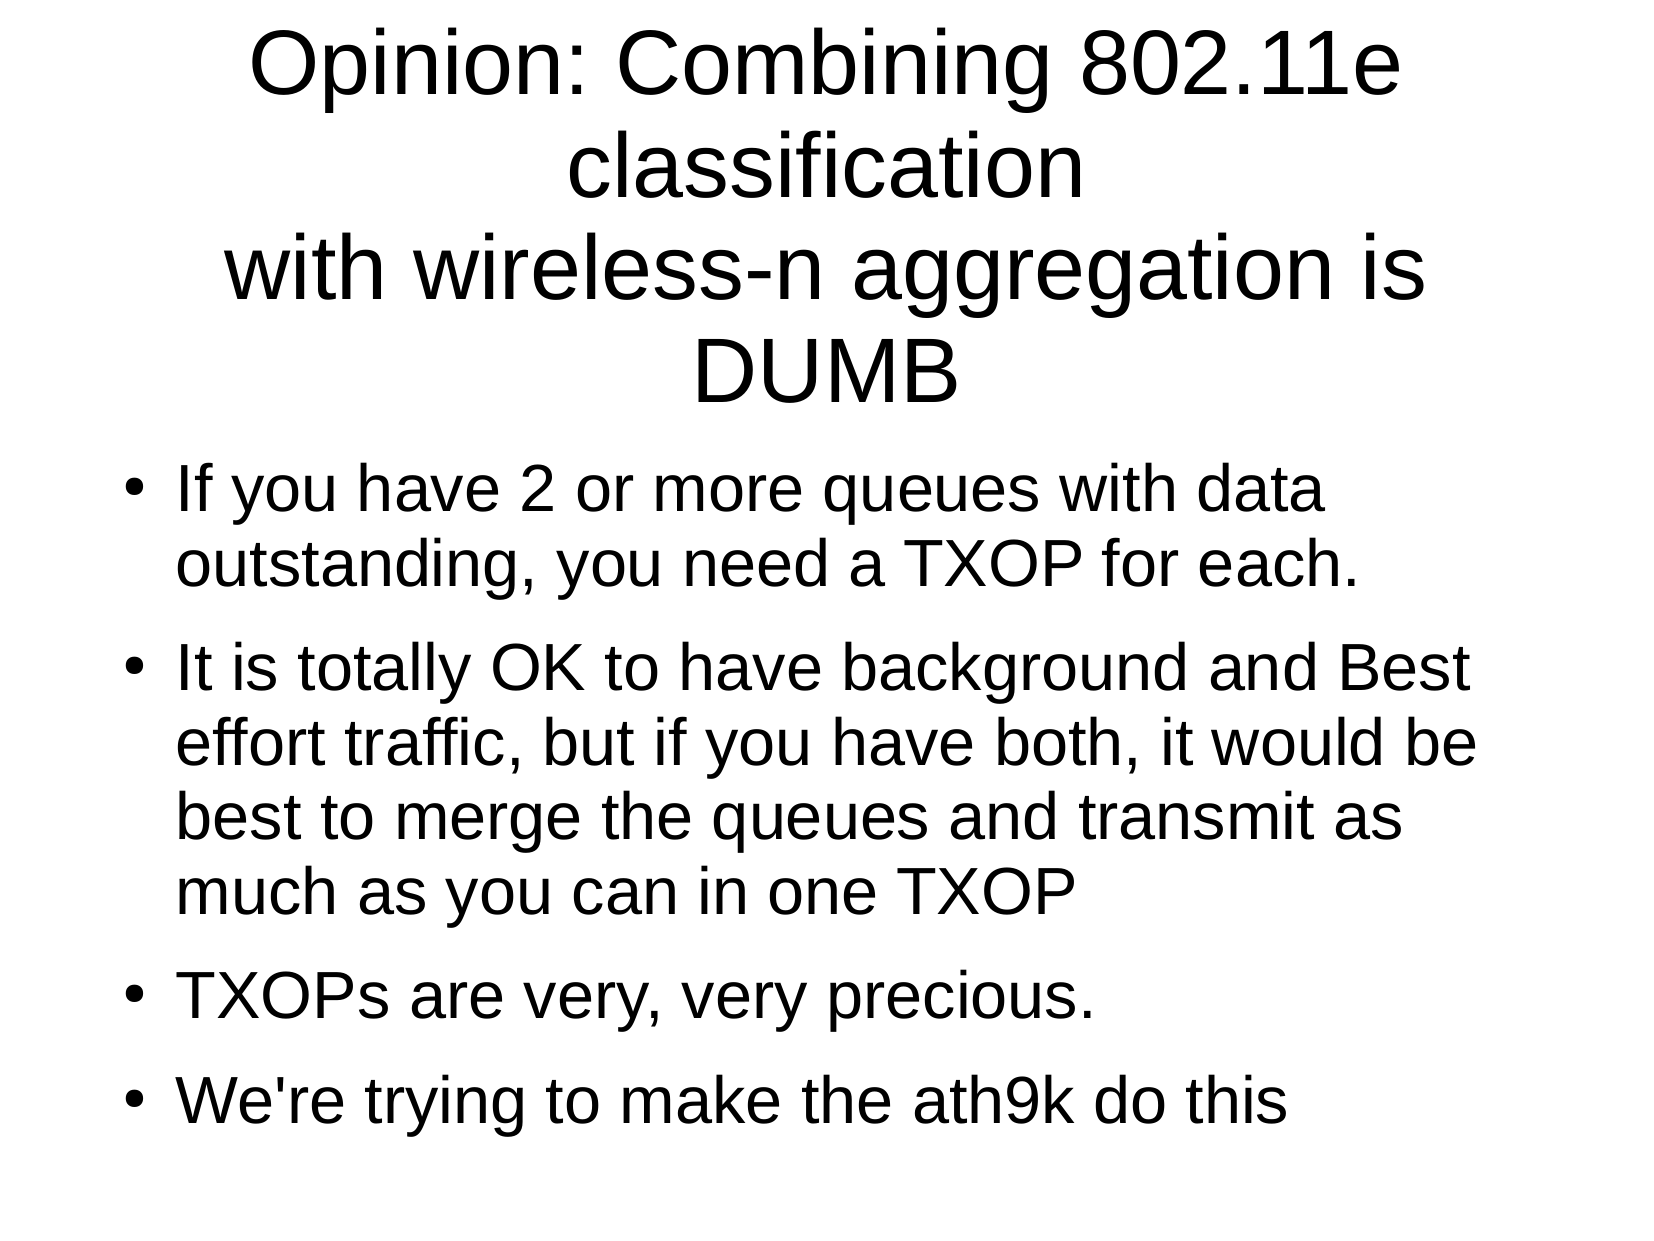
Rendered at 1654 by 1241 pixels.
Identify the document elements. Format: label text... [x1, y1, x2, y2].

title Opinion: Combining 802.11e classification with wireless-n aggregation is DUMB [82, 11, 1571, 422]
list If you have 2 or more queues with data outstanding, you need a TXOP for each. It is totally OK to have background and Best effort traffic, but if you have both, it would be best to merge the queues and transmit as much as you can in one TXOP TXOPs are very, very precious. We're trying to make the ath9k do this [105, 450, 1561, 1171]
